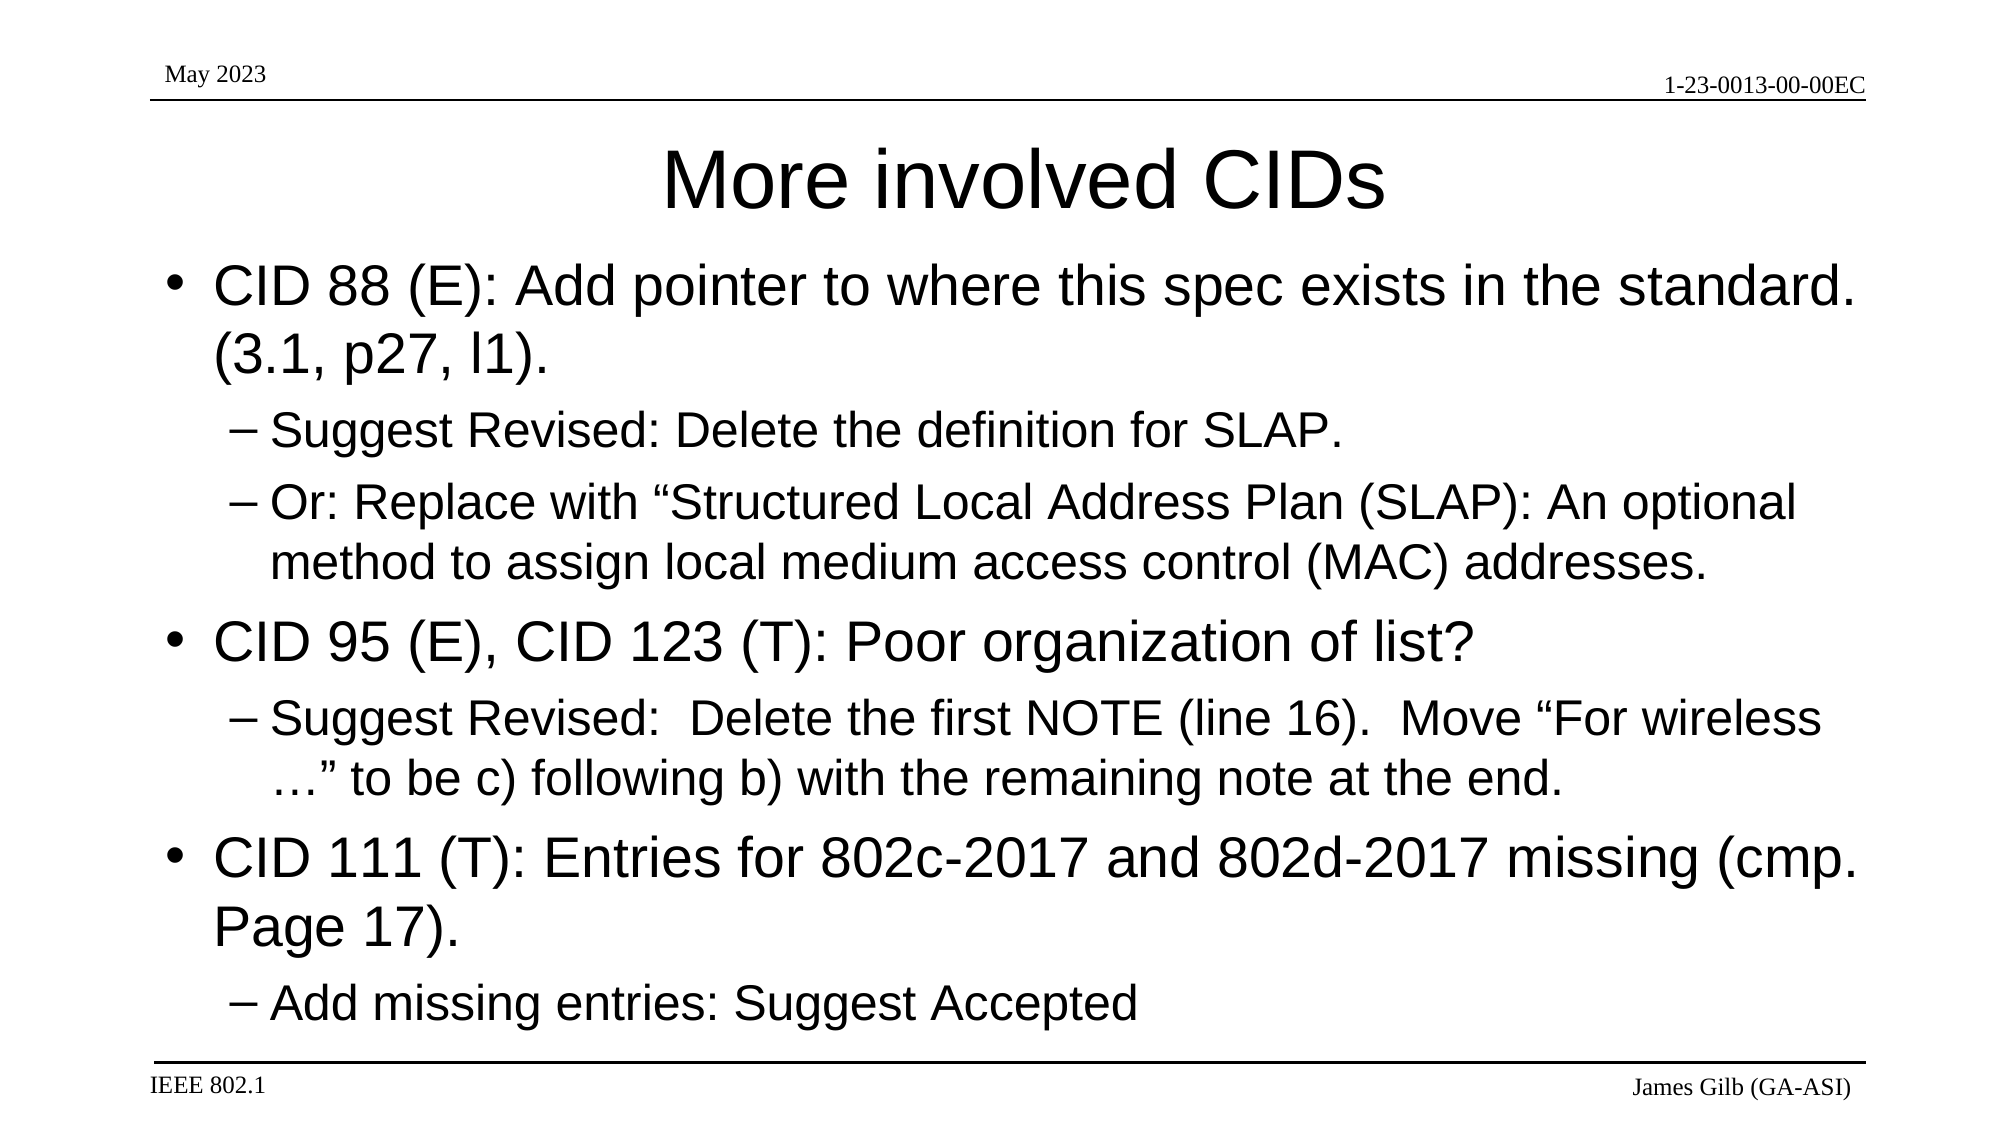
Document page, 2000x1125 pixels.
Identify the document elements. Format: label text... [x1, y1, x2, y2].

list CID 88 (E): Add pointer to where this spec exists in the standard. (3.1, p27, l1). Suggest Revised: Delete the definition for SLAP. Or: Replace with “Structured Local Address Plan (SLAP): An optional method to assign local medium access control (MAC) addresses. CID 95 (E), CID 123 (T): Poor organization of list? Suggest Revised: Delete the first NOTE (line 16). Move “For wireless …” to be c) following b) with the remaining note at the end. CID 111 (T): Entries for 802c-2017 and 802d-2017 missing (cmp. Page 17). Add missing entries: Suggest Accepted [149, 239, 1900, 1051]
title More involved CIDs [149, 112, 1900, 238]
